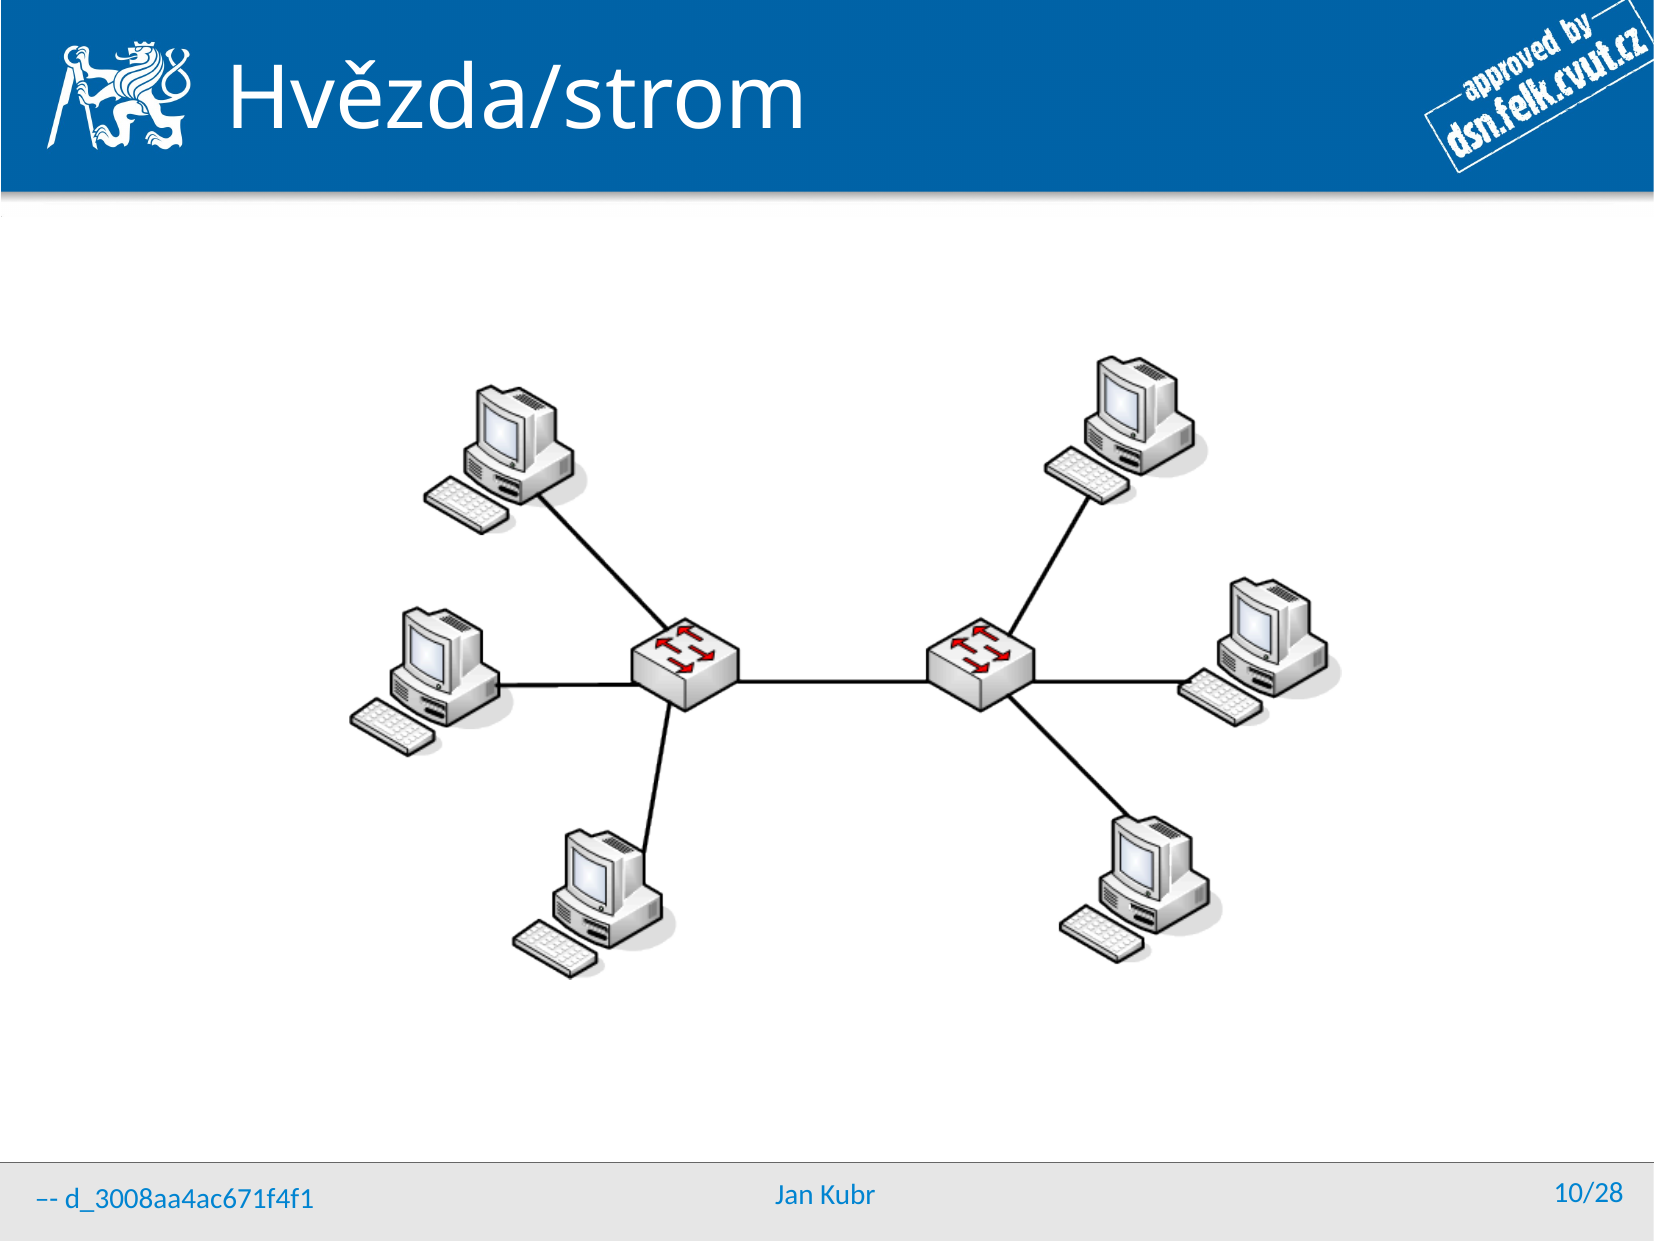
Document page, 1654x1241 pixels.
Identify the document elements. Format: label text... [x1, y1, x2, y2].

picture [1, 0, 1654, 217]
title Hvězda/strom [225, 0, 1426, 188]
picture [349, 354, 1342, 980]
